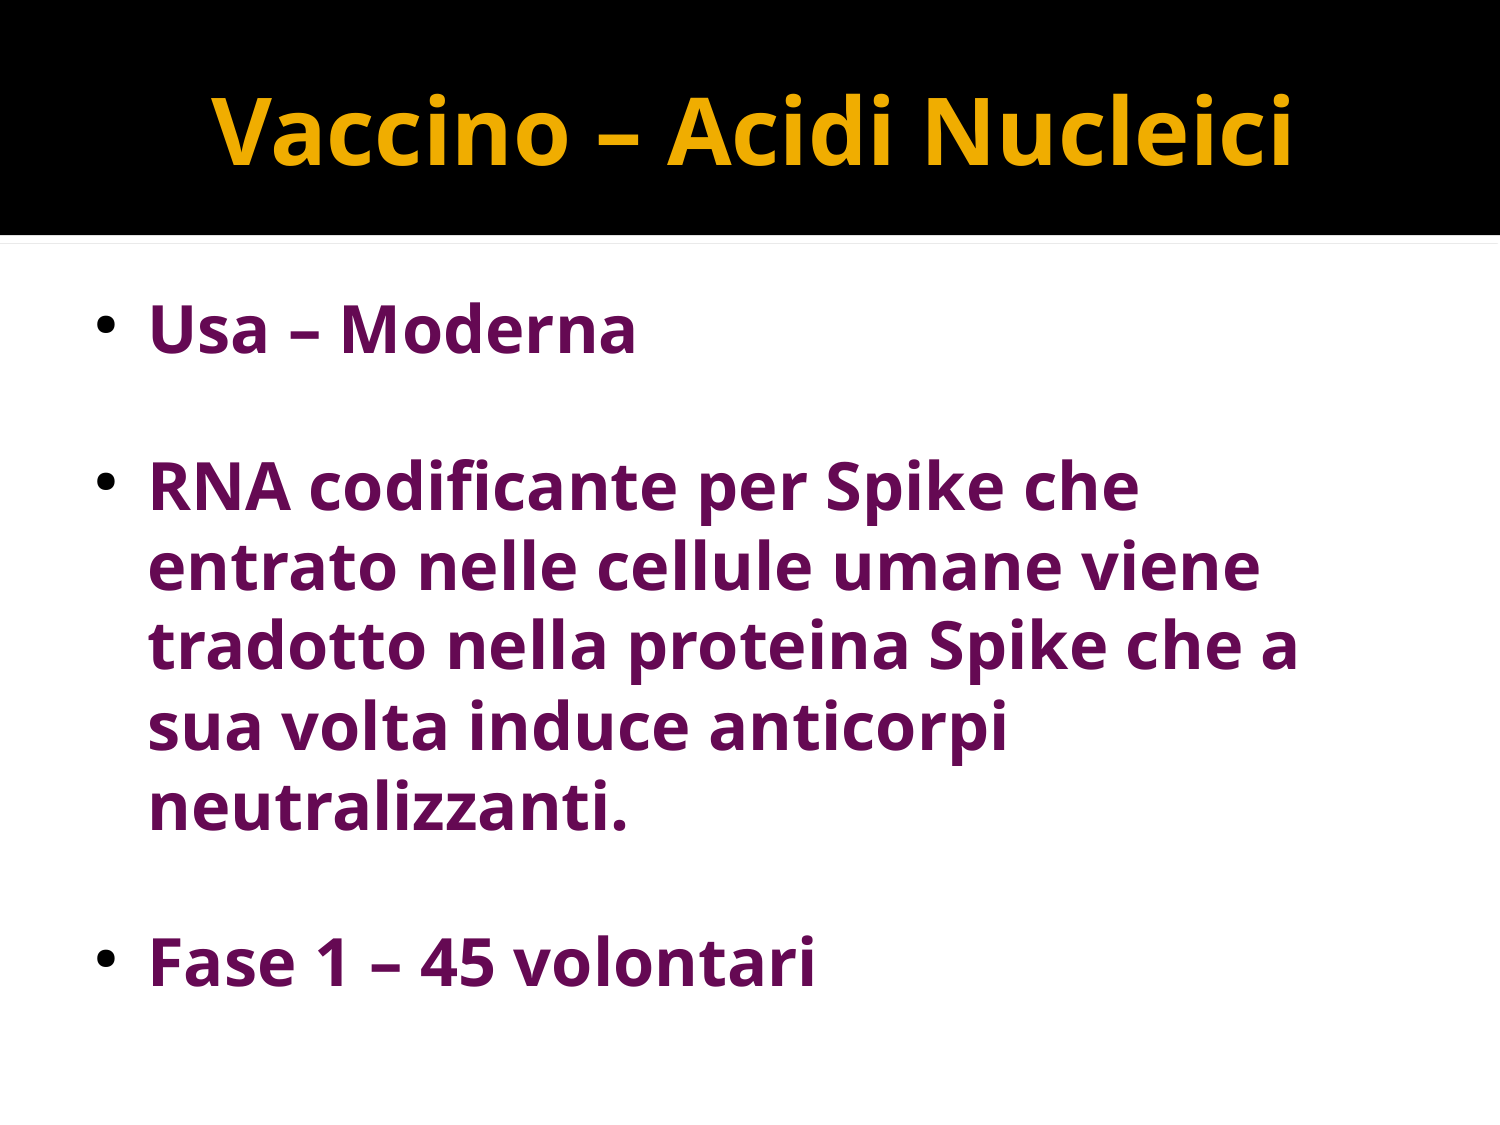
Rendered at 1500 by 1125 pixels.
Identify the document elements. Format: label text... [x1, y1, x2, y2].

list Usa – Moderna RNA codificante per Spike che entrato nelle cellule umane viene tradotto nella proteina Spike che a sua volta induce anticorpi neutralizzanti. Fase 1 – 45 volontari [67, 271, 1418, 1031]
title Vaccino – Acidi Nucleici [75, 25, 1425, 231]
